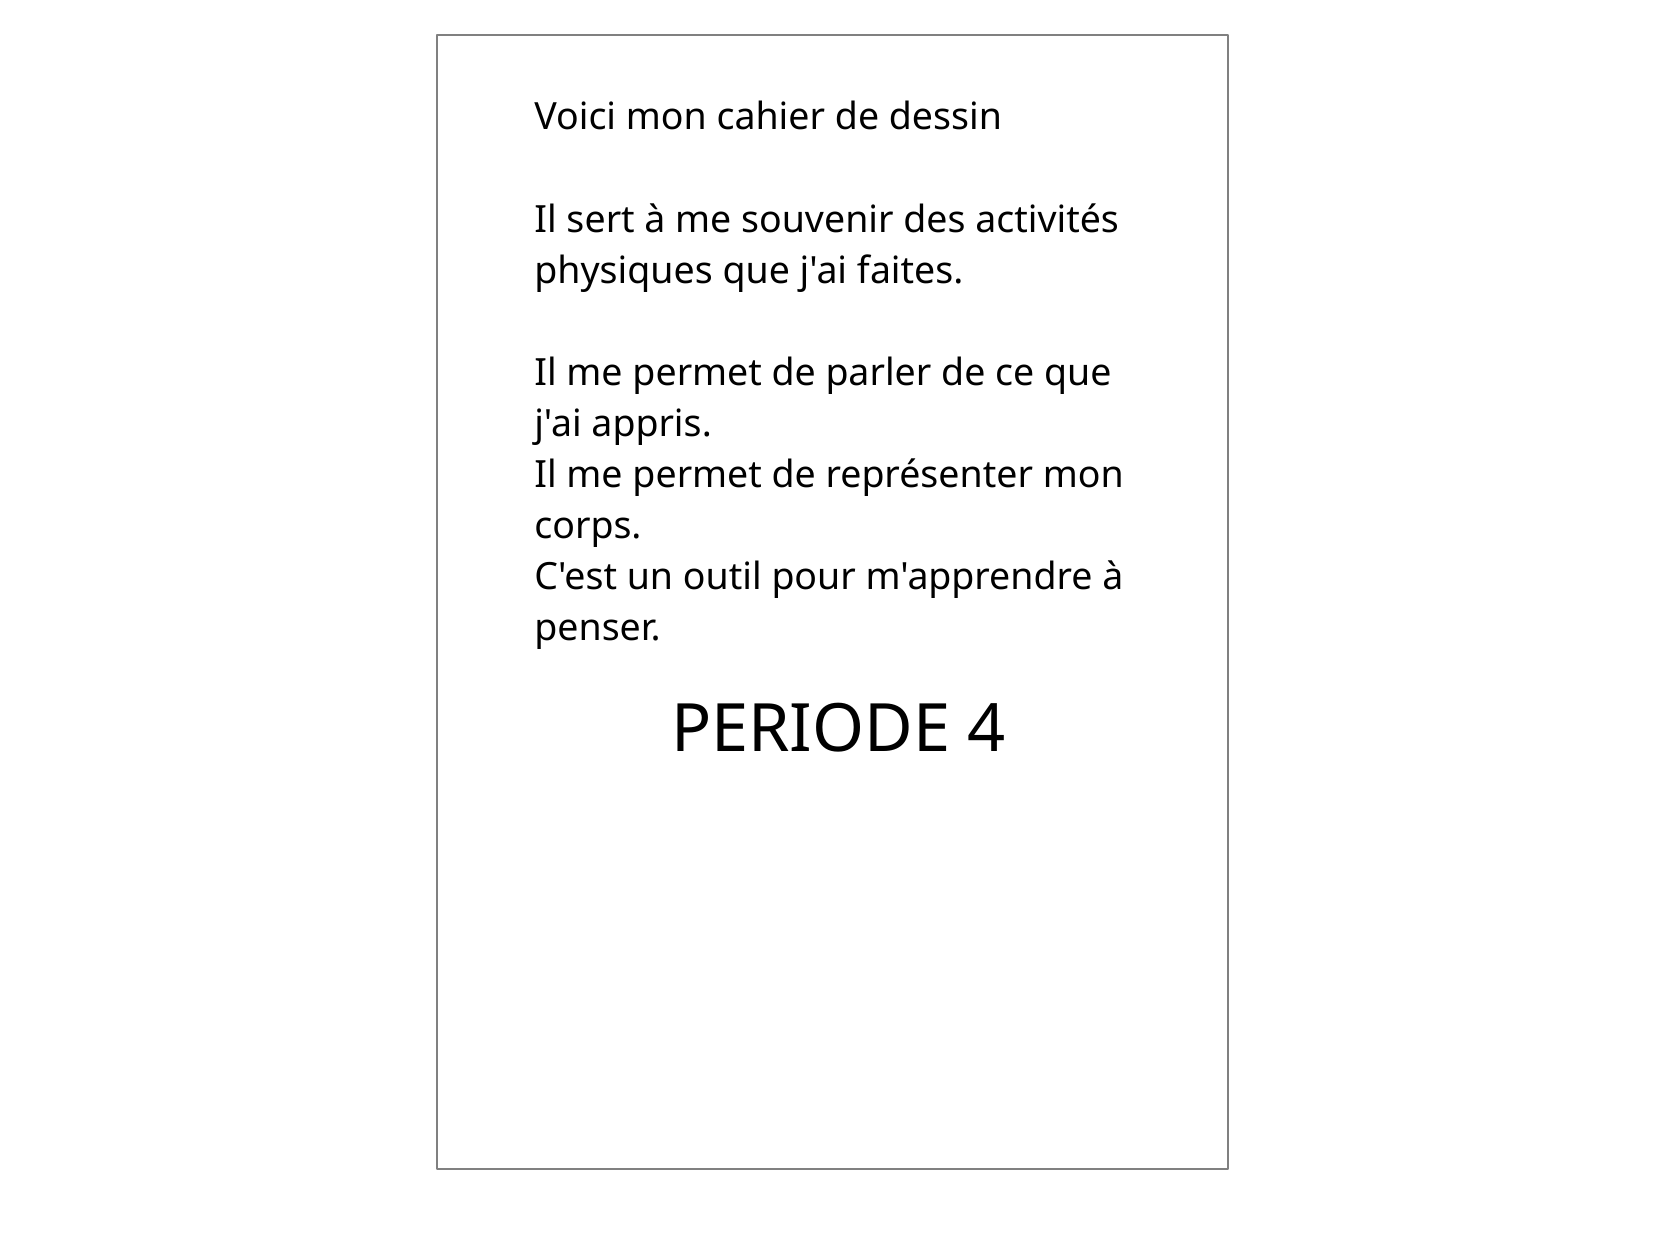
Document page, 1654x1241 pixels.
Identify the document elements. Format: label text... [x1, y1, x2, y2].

text_box [437, 35, 1229, 1170]
text_box Voici mon cahier de dessin Il sert à me souvenir des activités physiques que j'ai faites. Il me permet de parler de ce que j'ai appris. Il me permet de représenter mon corps. C'est un outil pour m'apprendre à penser. [519, 82, 1170, 508]
text_box PERIODE 4 [543, 673, 1134, 755]
